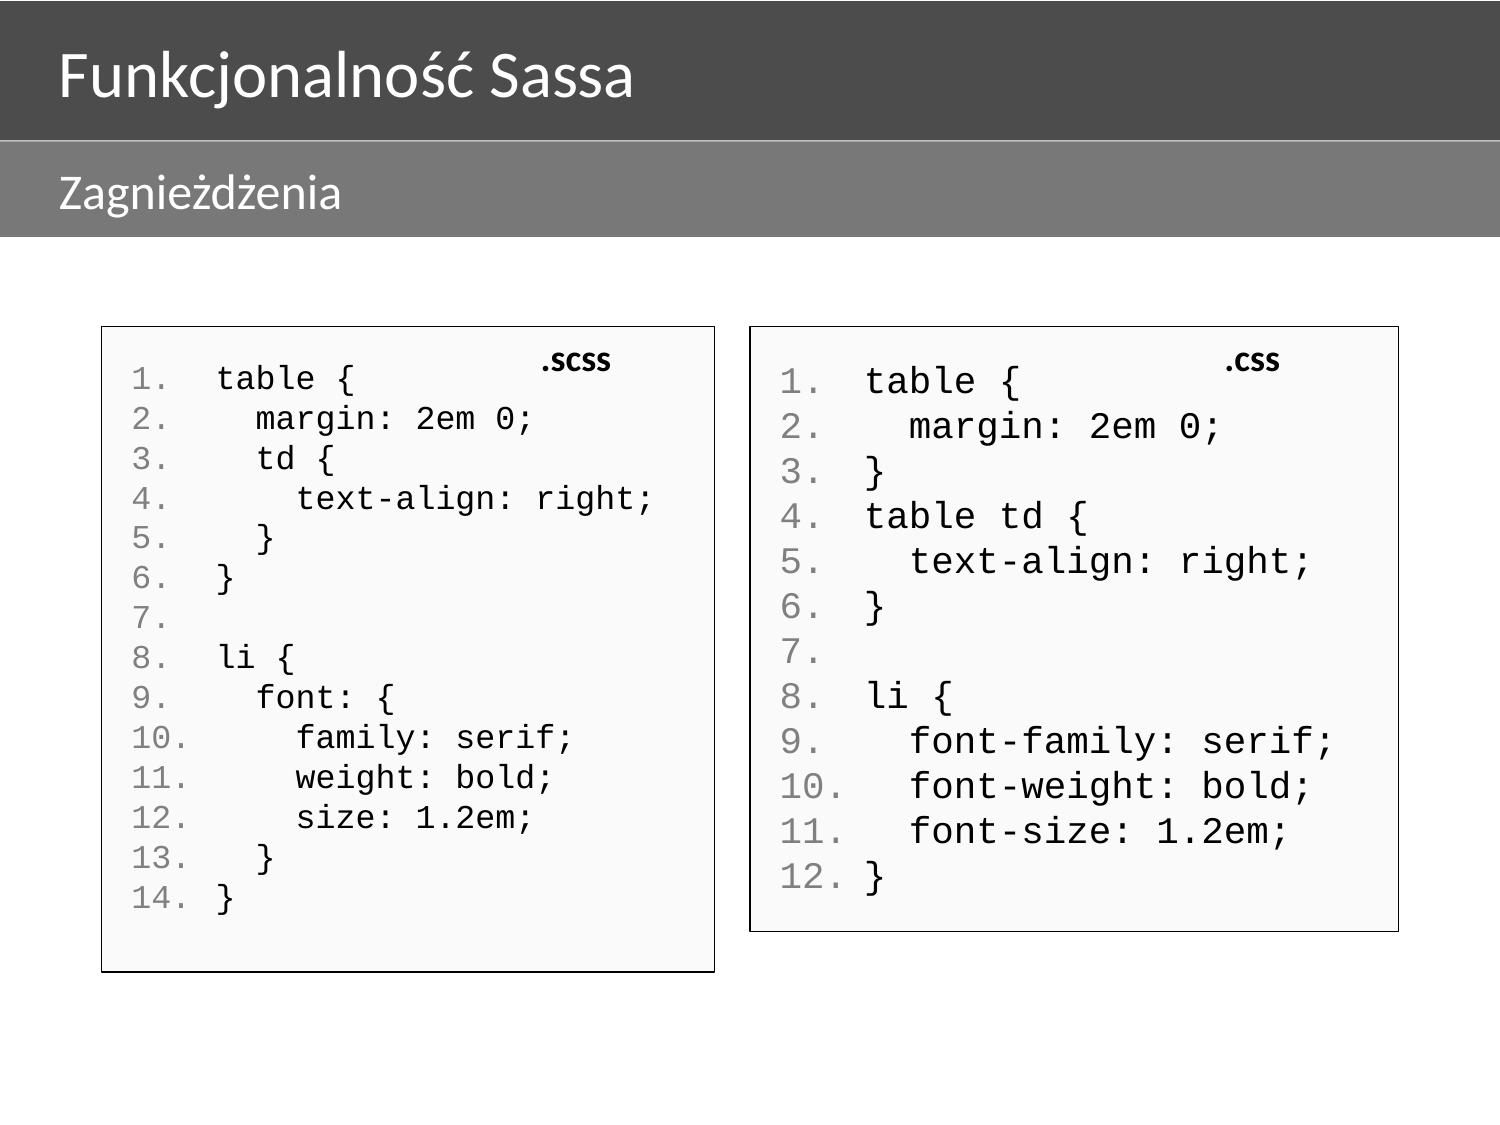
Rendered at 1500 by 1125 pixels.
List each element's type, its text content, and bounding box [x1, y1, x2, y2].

text_box .css [1209, 326, 1399, 388]
text_box Zagnieżdżenia [0, 141, 1500, 237]
text_box table { margin: 2em 0; } table td { text-align: right; } li { font-family: serif; font-weight: bold; font-size: 1.2em; } [750, 326, 1399, 932]
text_box .scss [525, 326, 715, 388]
text_box Funkcjonalność Sassa [0, 1, 1500, 140]
text_box table { margin: 2em 0; td { text-align: right; } } li { font: { family: serif; weight: bold; size: 1.2em; } } [101, 326, 715, 972]
